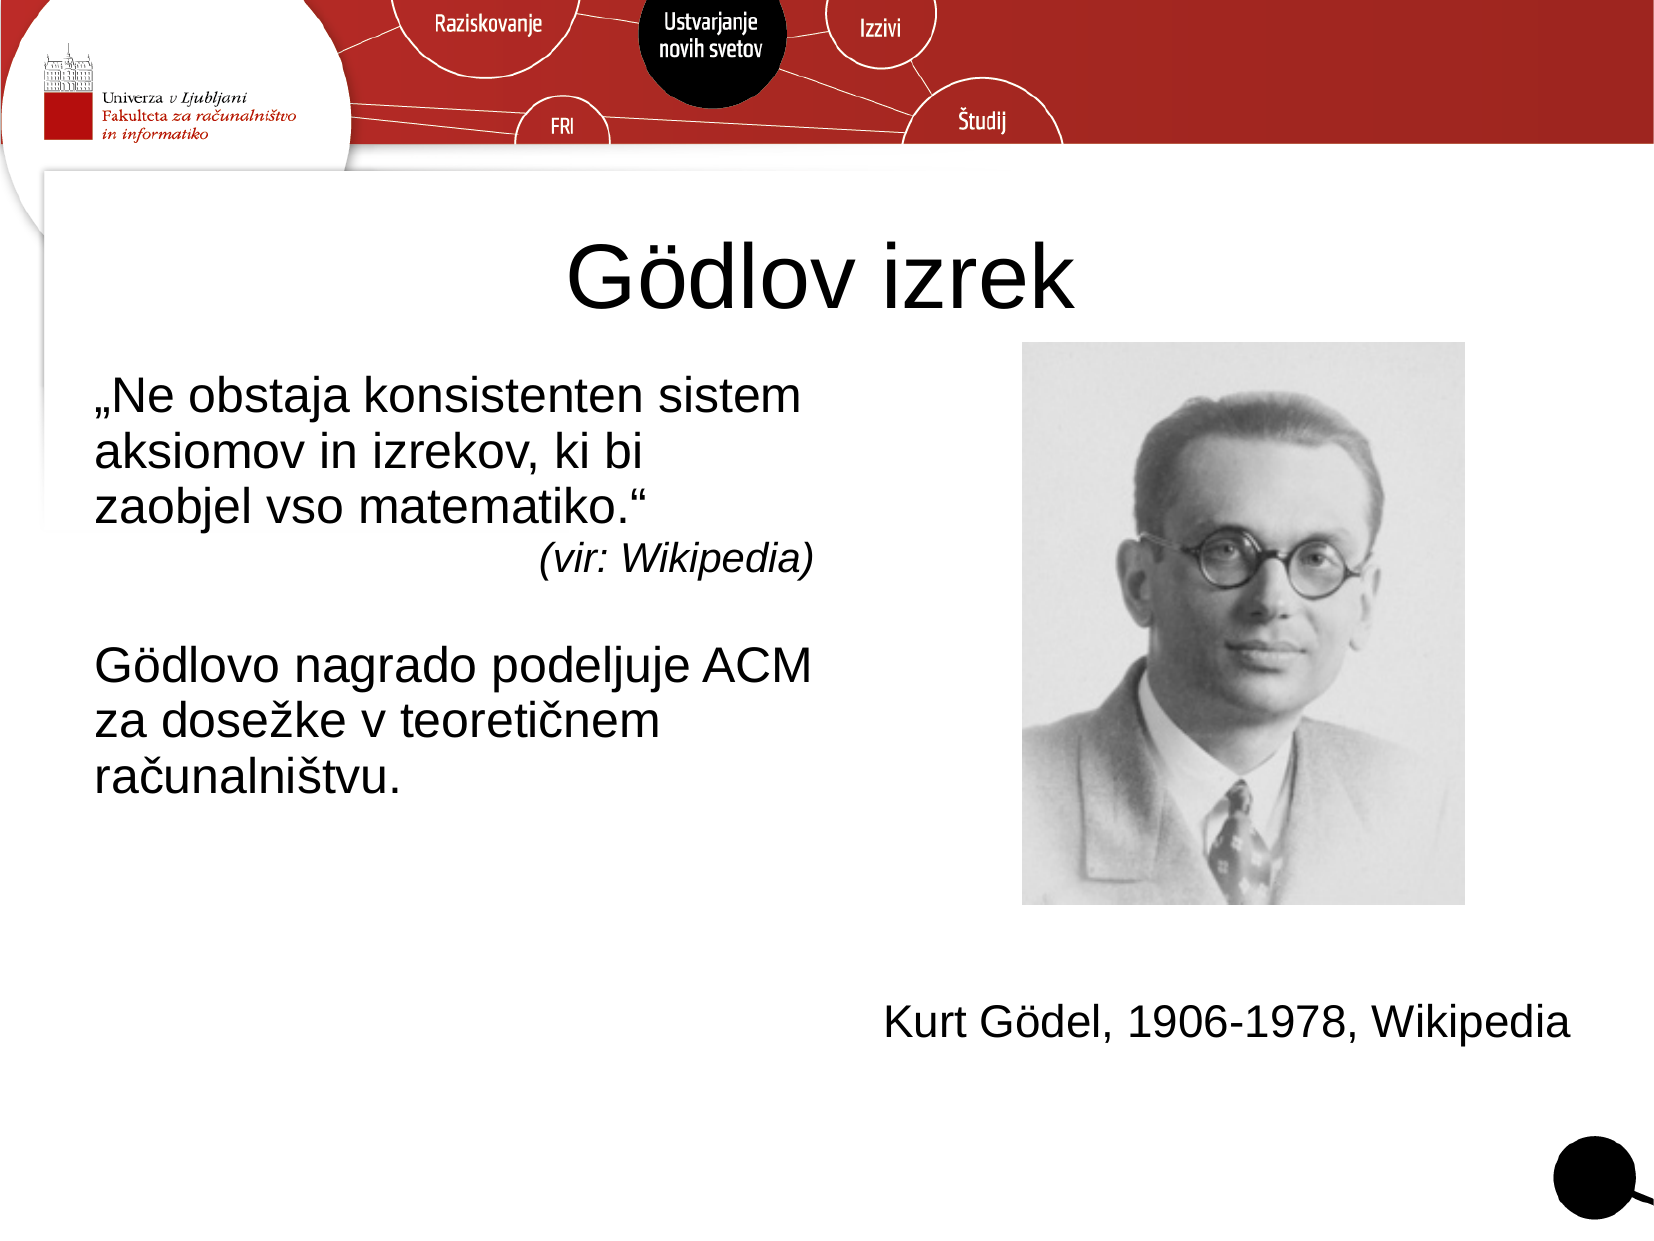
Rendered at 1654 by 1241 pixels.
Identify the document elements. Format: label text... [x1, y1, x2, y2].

list „Ne obstaja konsistenten sistem aksiomov in izrekov, ki bi zaobjel vso matematiko.“ (vir: Wikipedia) Gödlovo nagrado podeljuje ACM za dosežke v teoretičnem računalništvu. [94, 367, 815, 839]
list Kurt Gödel, 1906-1978, Wikipedia [874, 992, 1595, 1086]
picture [0, 0, 1654, 1241]
title Gödlov izrek [47, 173, 1595, 381]
